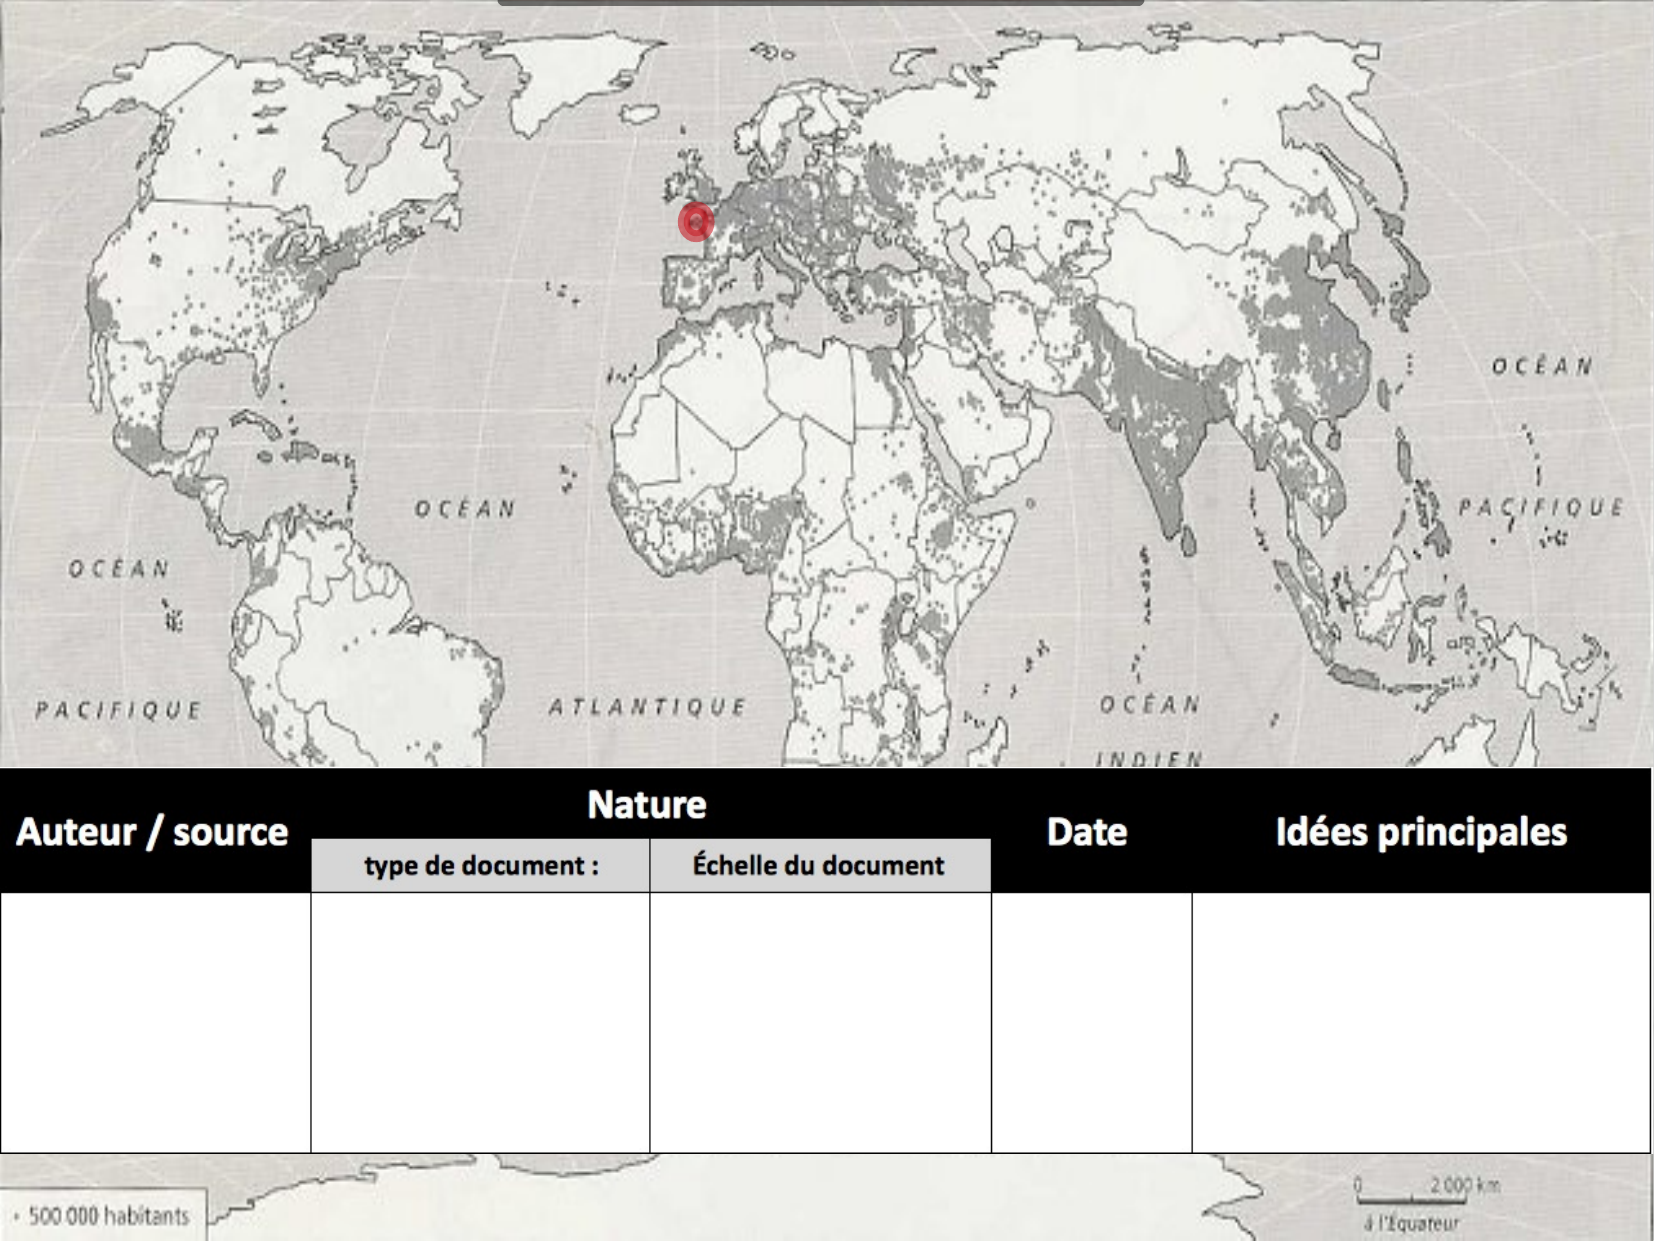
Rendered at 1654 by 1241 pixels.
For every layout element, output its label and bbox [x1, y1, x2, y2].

picture [0, 0, 1654, 1241]
text_box [683, 207, 709, 237]
